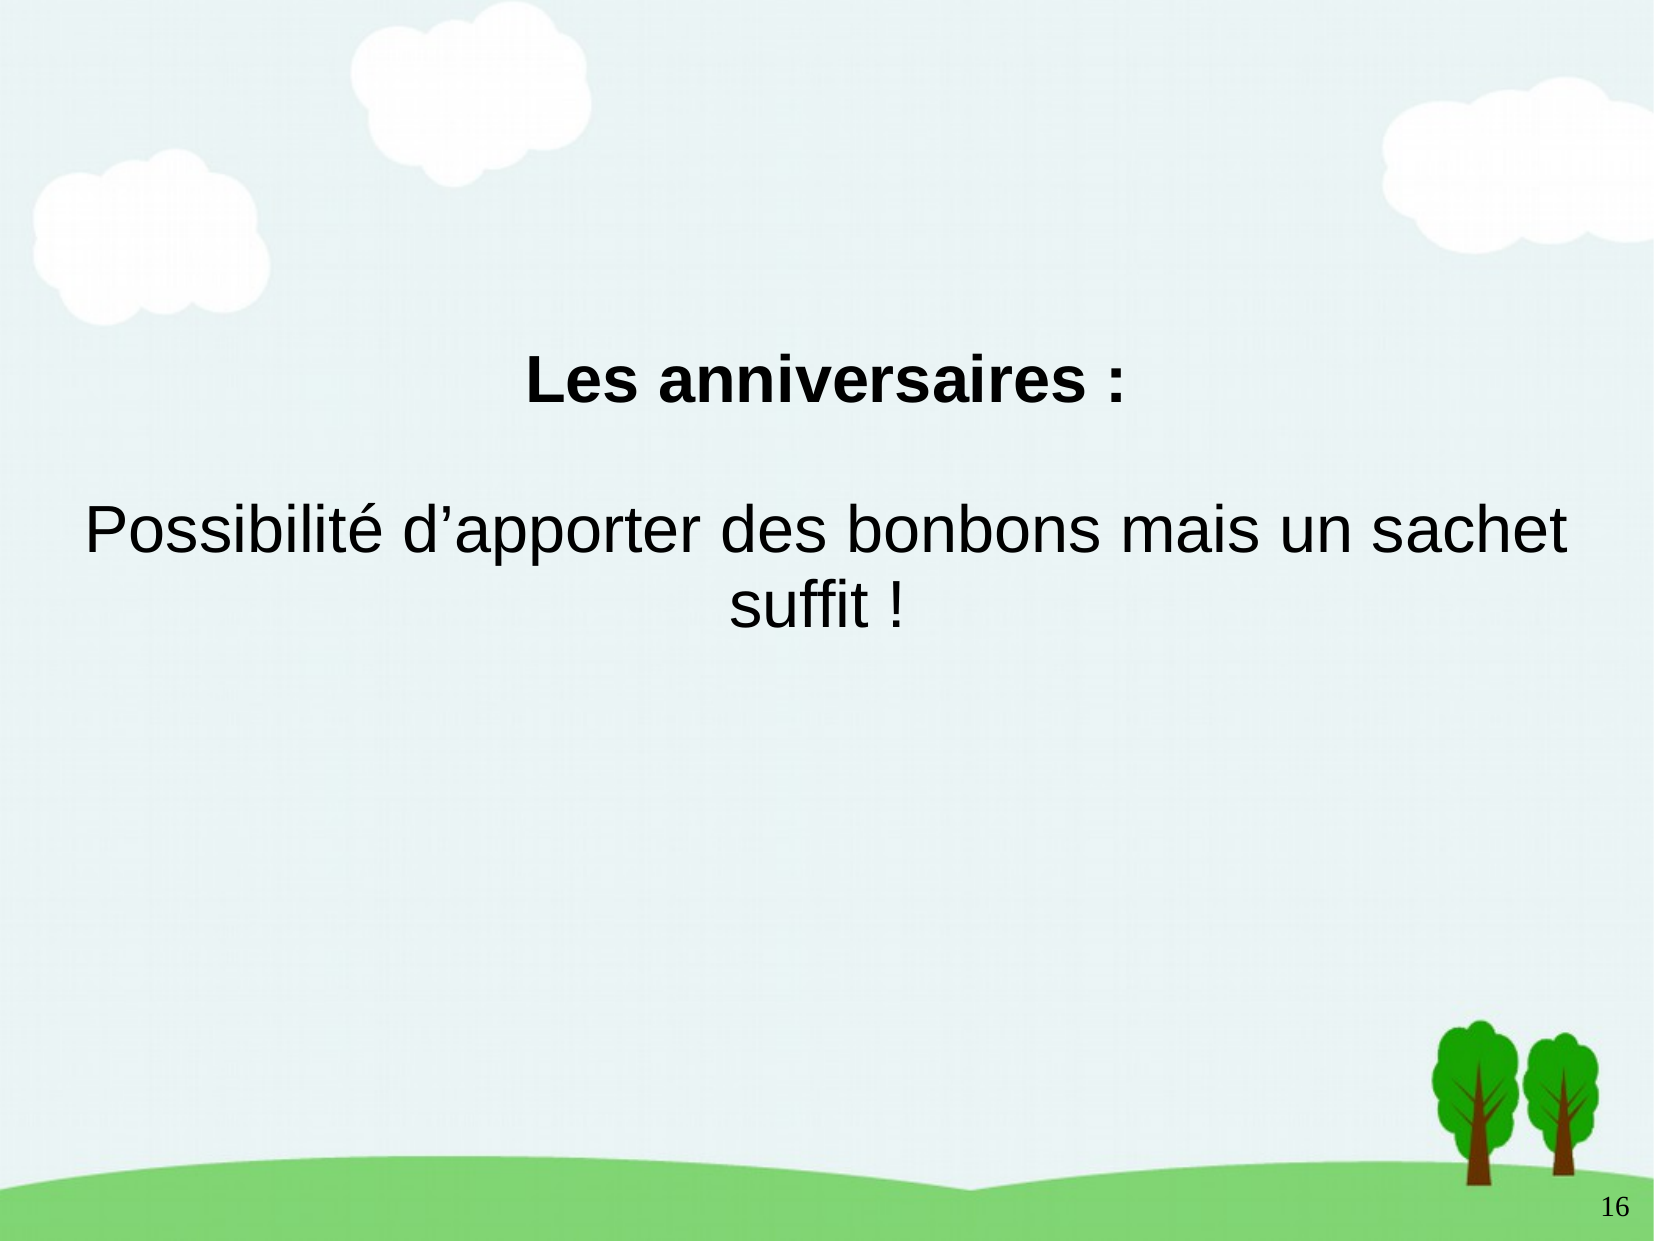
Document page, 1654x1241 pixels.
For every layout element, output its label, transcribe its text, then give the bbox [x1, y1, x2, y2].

picture [0, 0, 1654, 1241]
subtitle Les anniversaires : Possibilité d’apporter des bonbons mais un sachet suffit ! [82, 49, 1571, 1010]
